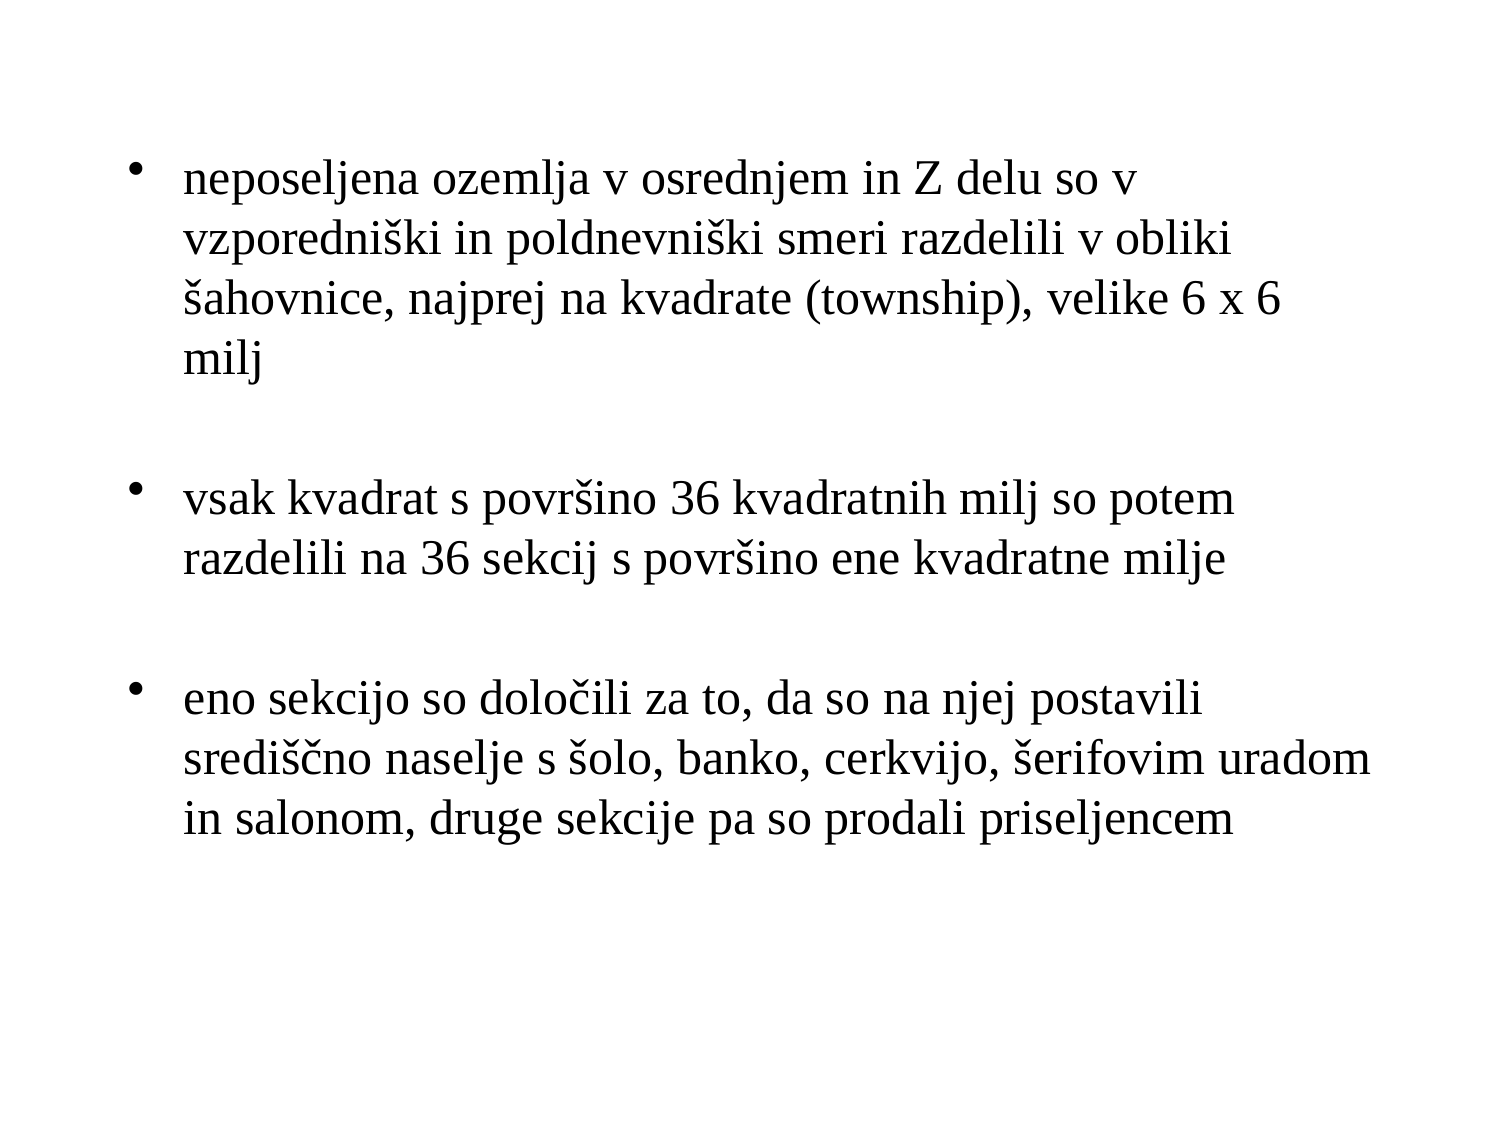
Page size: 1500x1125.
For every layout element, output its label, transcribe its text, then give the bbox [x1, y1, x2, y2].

list neposeljena ozemlja v osrednjem in Z delu so v vzporedniški in poldnevniški smeri razdelili v obliki šahovnice, najprej na kvadrate (township), velike 6 x 6 milj vsak kvadrat s površino 36 kvadratnih milj so potem razdelili na 36 sekcij s površino ene kvadratne milje eno sekcijo so določili za to, da so na njej postavili središčno naselje s šolo, banko, cerkvijo, šerifovim uradom in salonom, druge sekcije pa so prodali priseljencem [112, 137, 1388, 1000]
